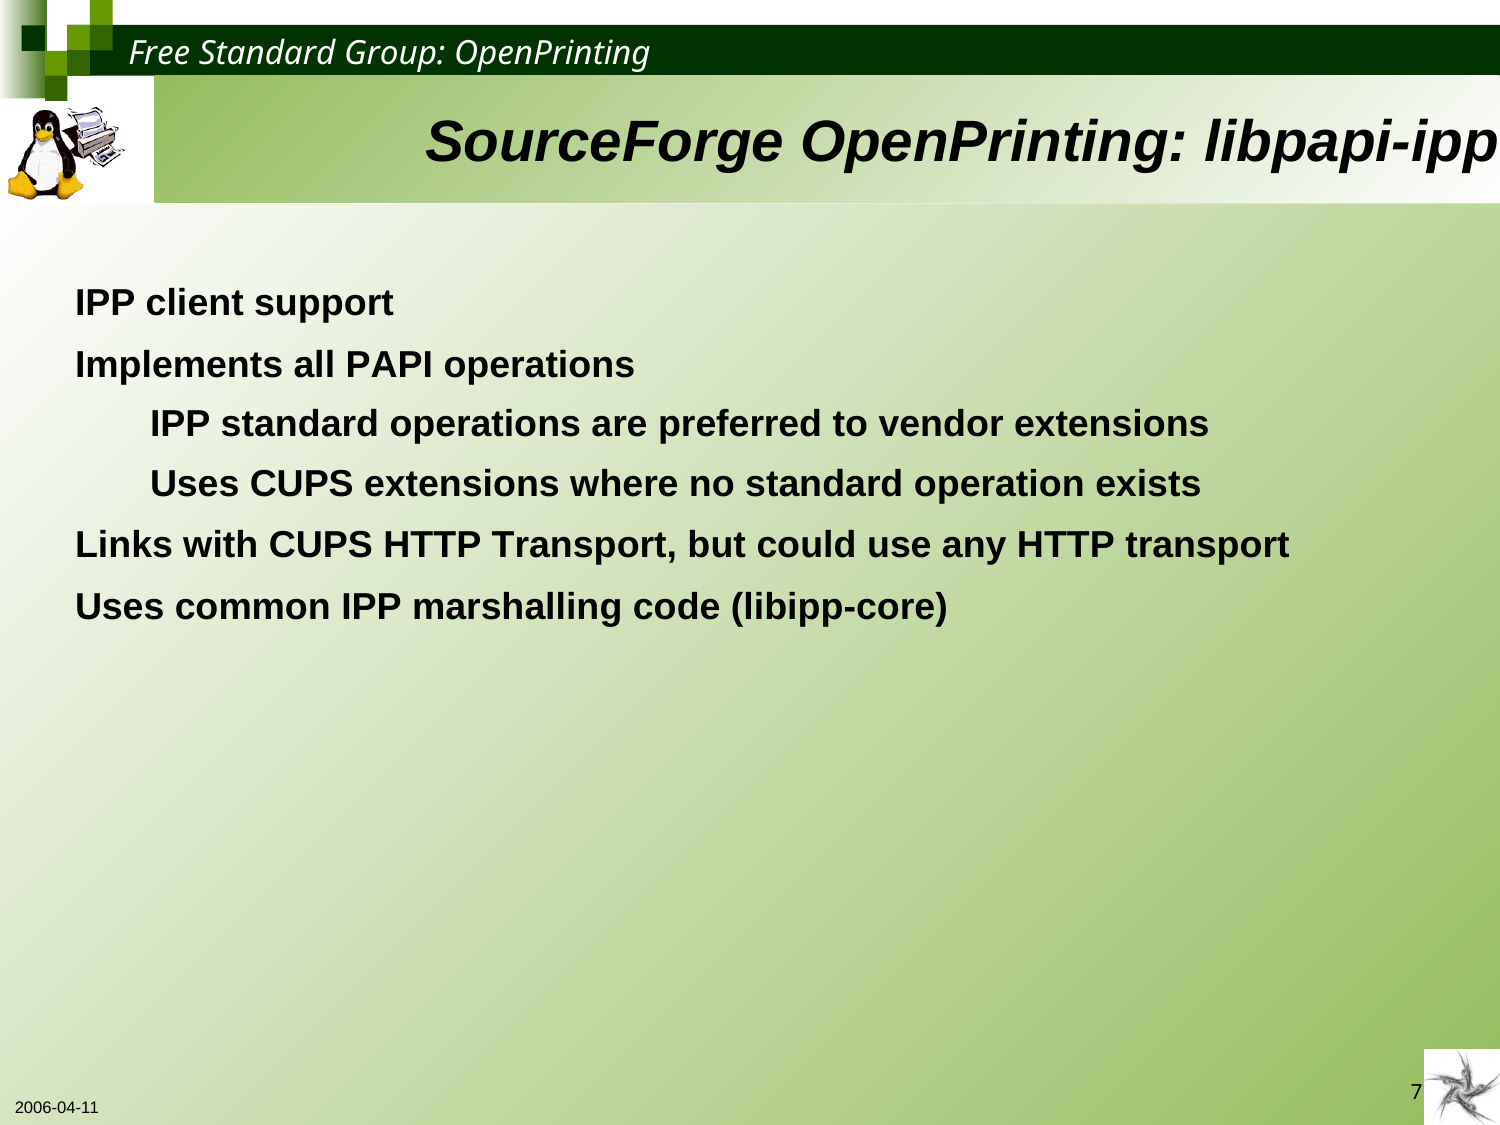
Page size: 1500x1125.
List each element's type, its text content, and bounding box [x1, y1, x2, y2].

picture [0, 96, 133, 203]
title SourceForge OpenPrinting: libpapi-ipp [154, 75, 1500, 203]
list IPP client support Implements all PAPI operations IPP standard operations are preferred to vendor extensions Uses CUPS extensions where no standard operation exists Links with CUPS HTTP Transport, but could use any HTTP transport Uses common IPP marshalling code (libipp-core) [75, 278, 1425, 963]
picture [1424, 1049, 1500, 1125]
